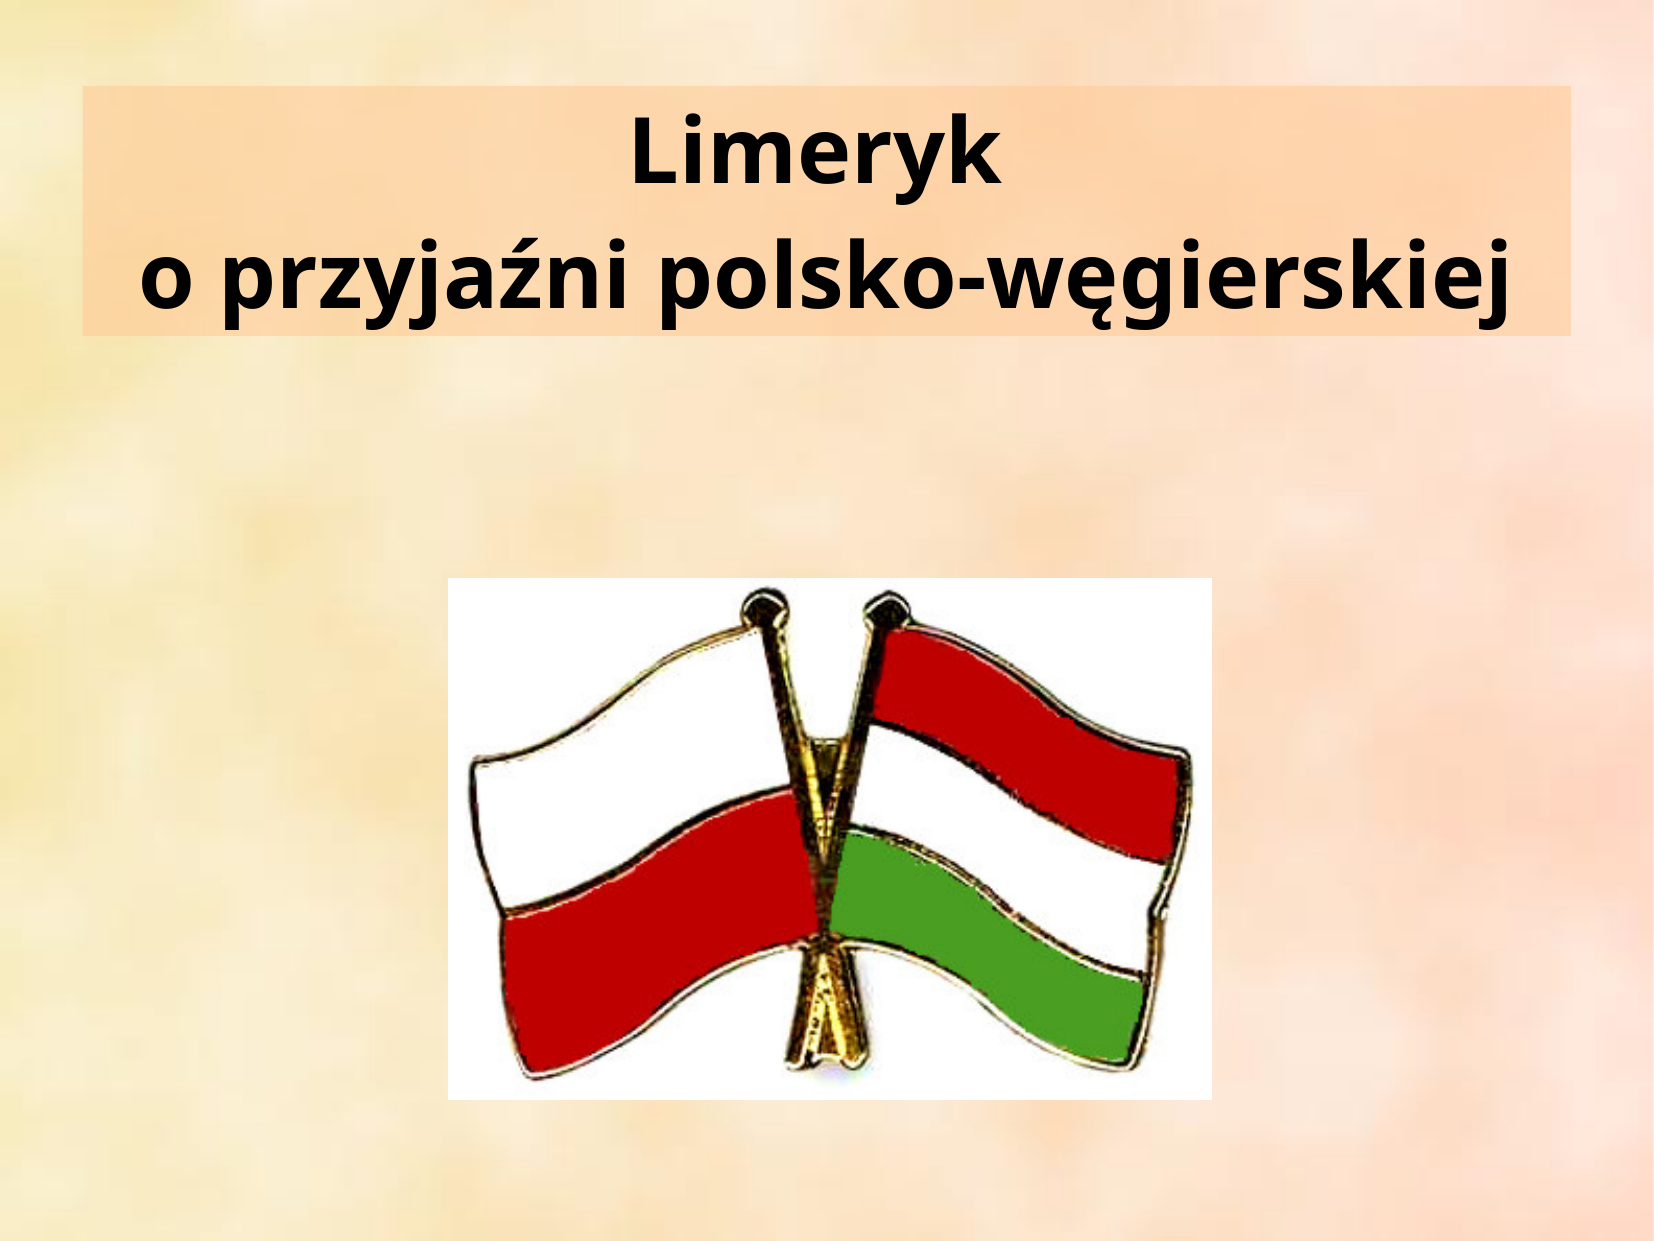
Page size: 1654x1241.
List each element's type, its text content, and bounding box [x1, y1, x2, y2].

picture [0, 0, 1654, 1241]
title Limeryk o przyjaźni polsko-węgierskiej [82, 102, 1571, 319]
